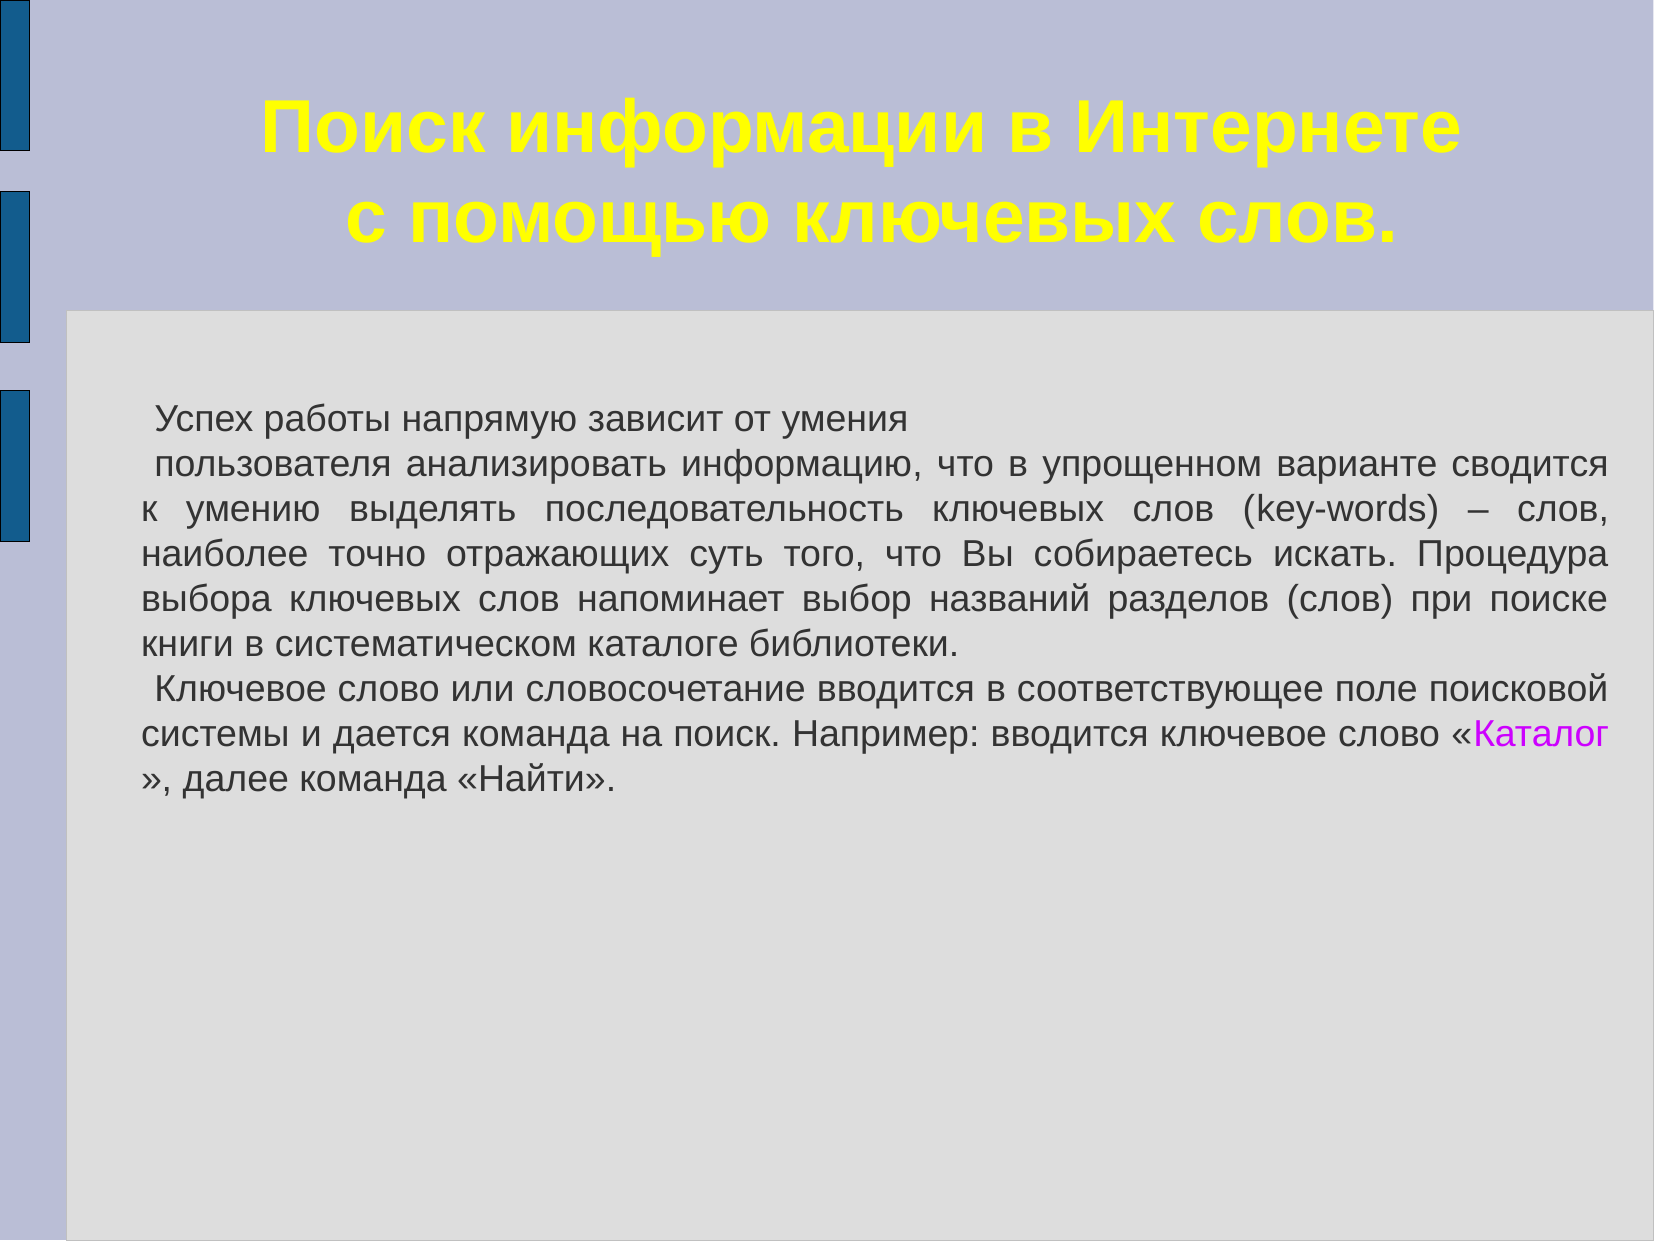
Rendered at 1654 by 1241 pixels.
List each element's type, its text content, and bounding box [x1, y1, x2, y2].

text_box Поиск информации в Интернете с помощью ключевых слов. [177, 70, 1568, 266]
text_box Успех работы напрямую зависит от умения пользователя анализировать информацию, что в упрощенном варианте сводится к умению выделять последовательность ключевых слов (key-words) – слов, наиболее точно отражающих суть того, что Вы собираетесь искать. Процедура выбора ключевых слов напоминает выбор названий разделов (слов) при поиске книги в систематическом каталоге библиотеки. Ключевое слово или словосочетание вводится в соответствующее поле поисковой системы и дается команда на поиск. Например: вводится ключевое слово «Каталог», далее команда «Найти». [126, 386, 1625, 807]
